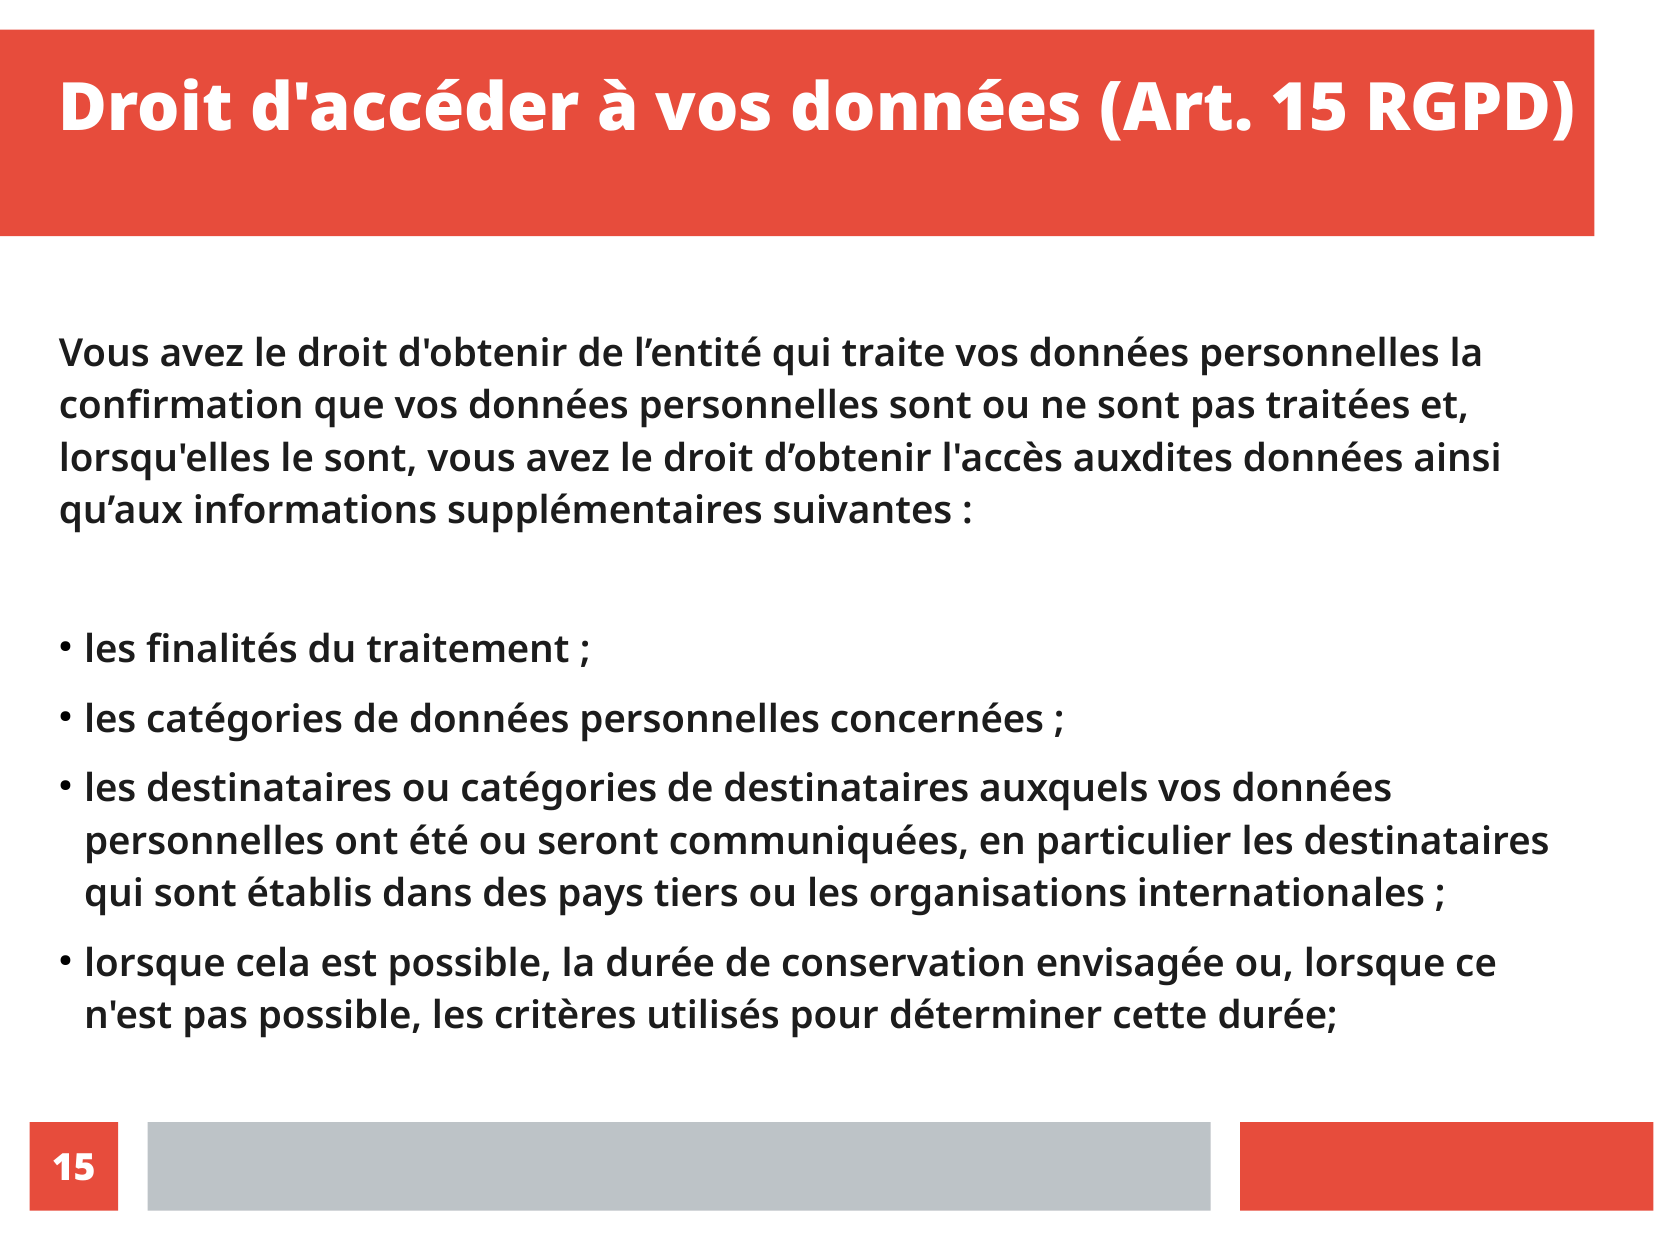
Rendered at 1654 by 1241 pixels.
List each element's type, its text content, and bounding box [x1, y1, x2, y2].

title Droit d'accéder à vos données (Art. 15 RGPD) [59, 59, 1595, 207]
list Vous avez le droit d'obtenir de l’entité qui traite vos données personnelles la confirmation que vos données personnelles sont ou ne sont pas traitées et, lorsqu'elles le sont, vous avez le droit d’obtenir l'accès auxdites données ainsi qu’aux informations supplémentaires suivantes : les finalités du traitement ; les catégories de données personnelles concernées ; les destinataires ou catégories de destinataires auxquels vos données personnelles ont été ou seront communiquées, en particulier les destinataires qui sont établis dans des pays tiers ou les organisations internationales ; lorsque cela est possible, la durée de conservation envisagée ou, lorsque ce n'est pas possible, les critères utilisés pour déterminer cette durée; [59, 324, 1565, 1093]
